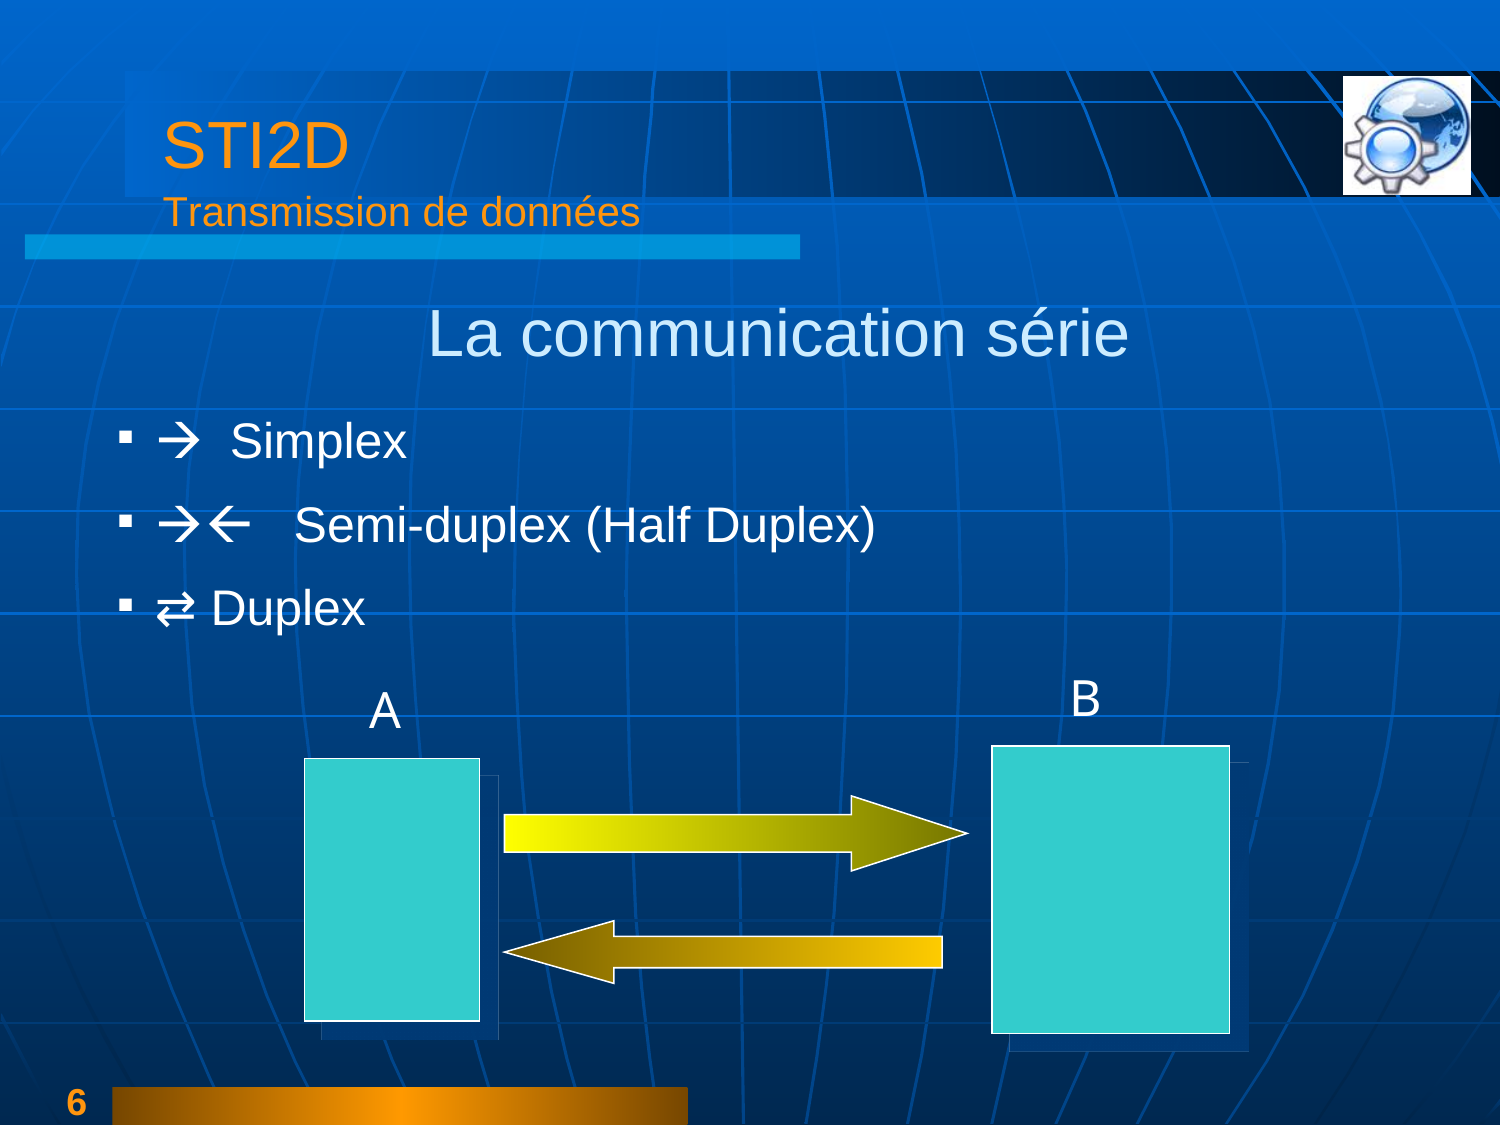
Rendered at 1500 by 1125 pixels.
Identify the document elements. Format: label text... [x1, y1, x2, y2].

text_box [992, 745, 1230, 1034]
list  Simplex  Semi-duplex (Half Duplex)  Duplex [104, 320, 1455, 1065]
text_box B [1054, 658, 1143, 734]
text_box A [354, 670, 443, 747]
text_box [504, 795, 968, 871]
text_box [304, 758, 480, 1021]
title La communication série [104, 236, 1455, 320]
picture [1343, 76, 1471, 195]
text_box [504, 920, 943, 984]
